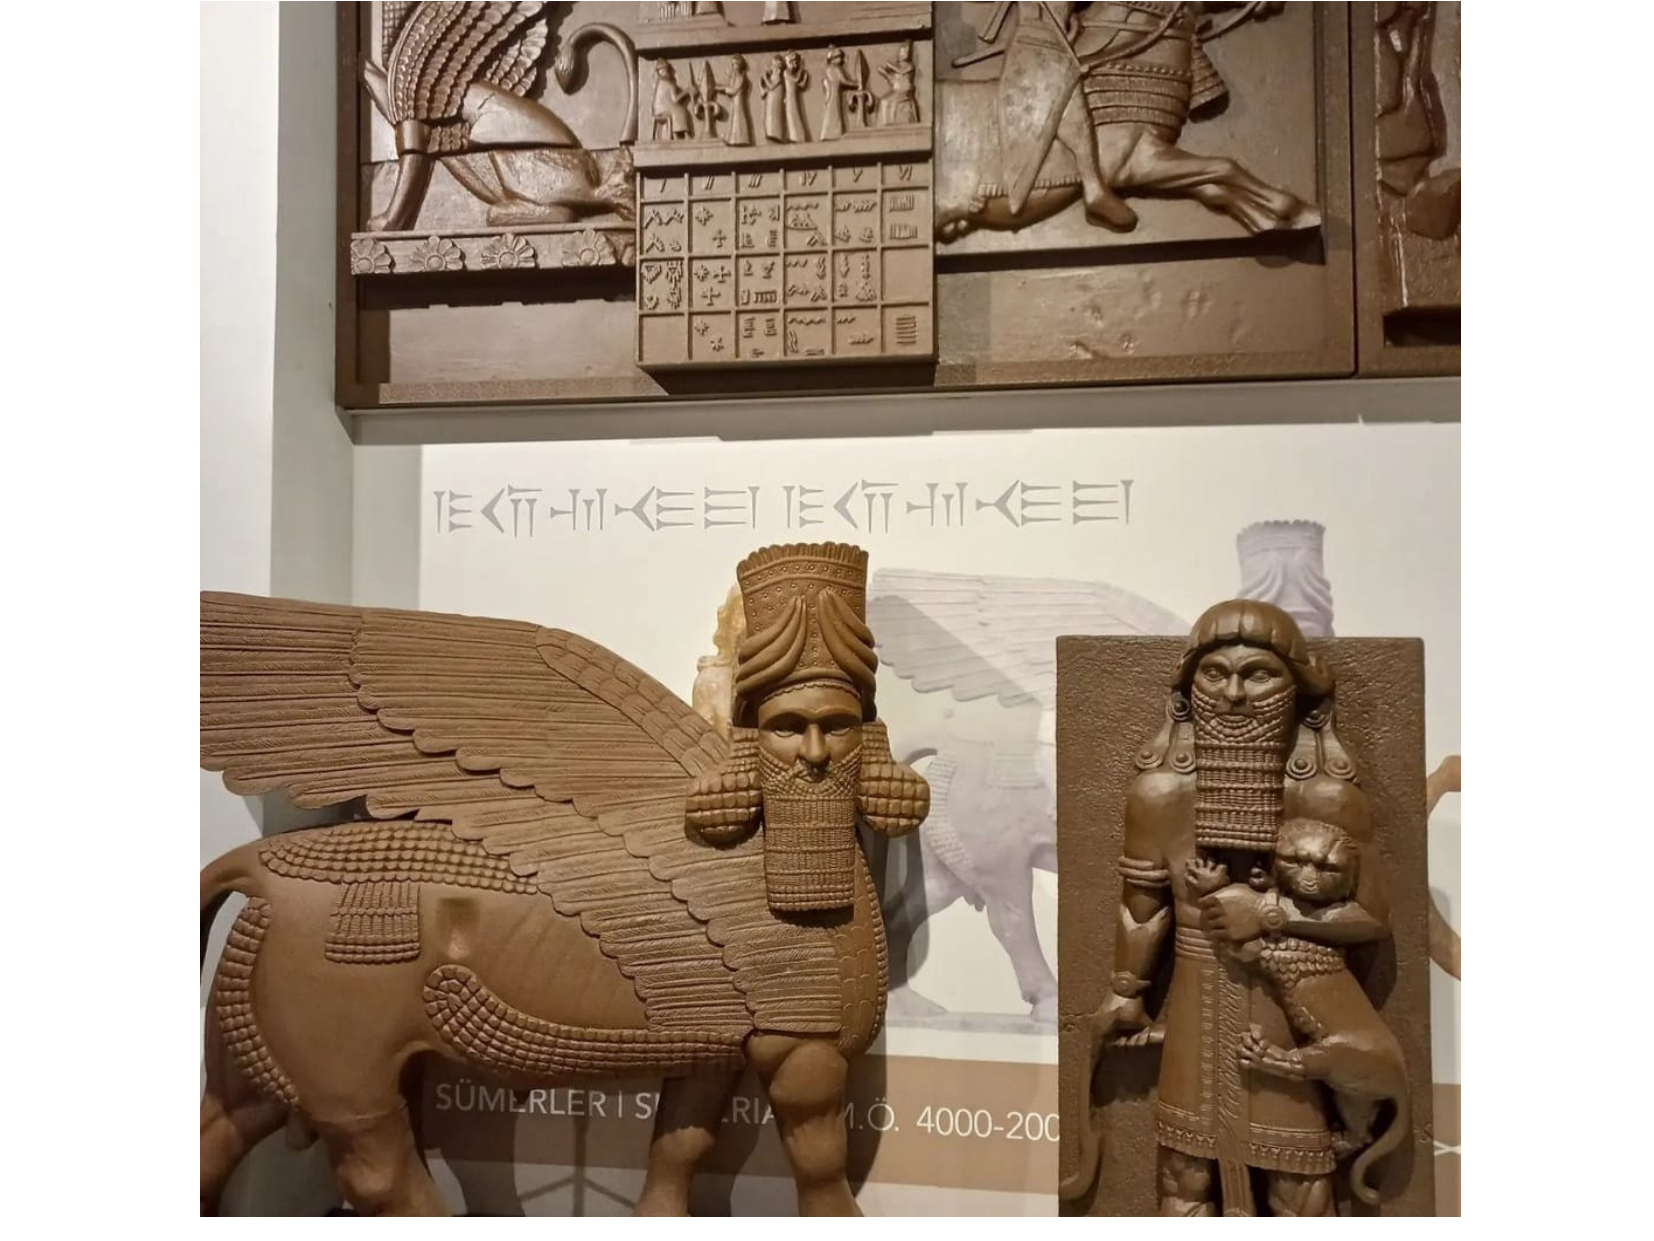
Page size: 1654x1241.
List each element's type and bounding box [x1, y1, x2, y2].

picture [200, 1, 1461, 1217]
